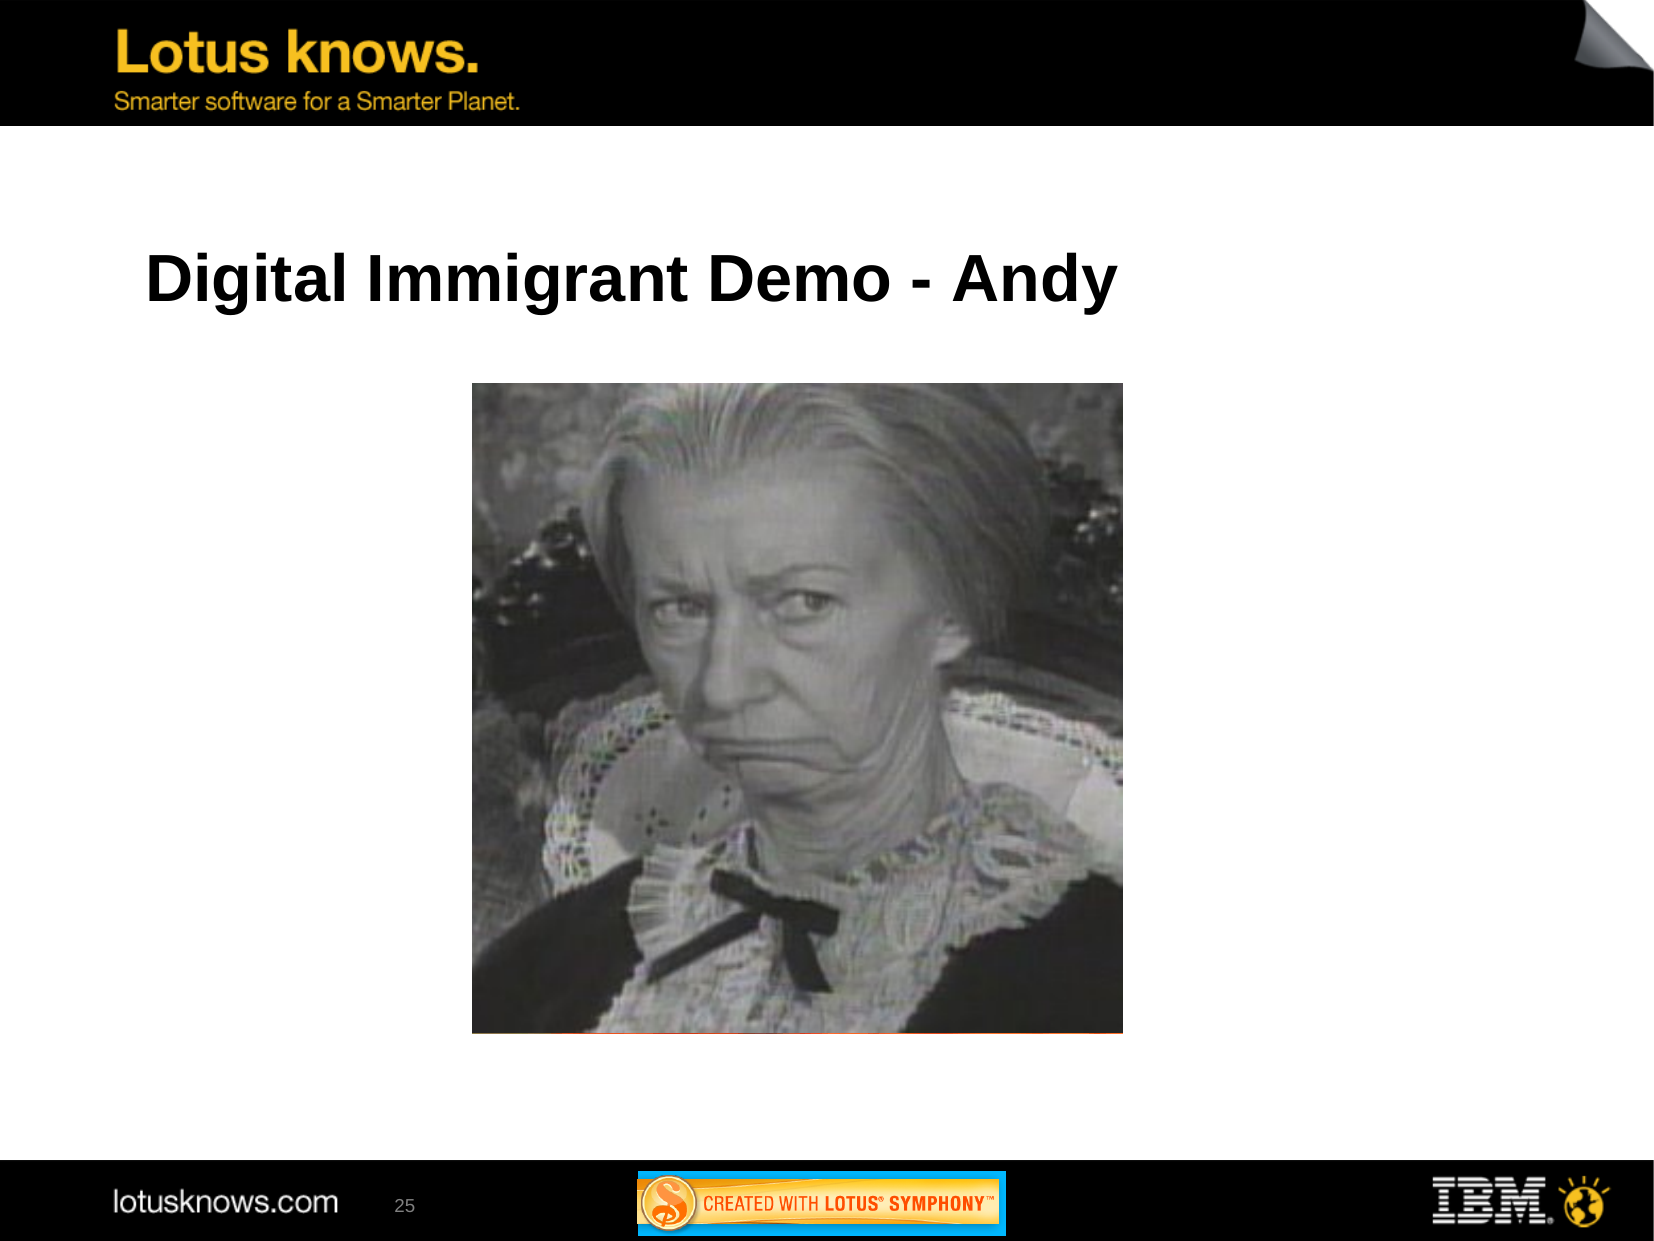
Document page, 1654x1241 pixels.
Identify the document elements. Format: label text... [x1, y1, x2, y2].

picture [472, 383, 1123, 1034]
picture [0, 1160, 1654, 1241]
picture [0, 0, 1654, 126]
title Digital Immigrant Demo - Andy [145, 144, 1513, 316]
